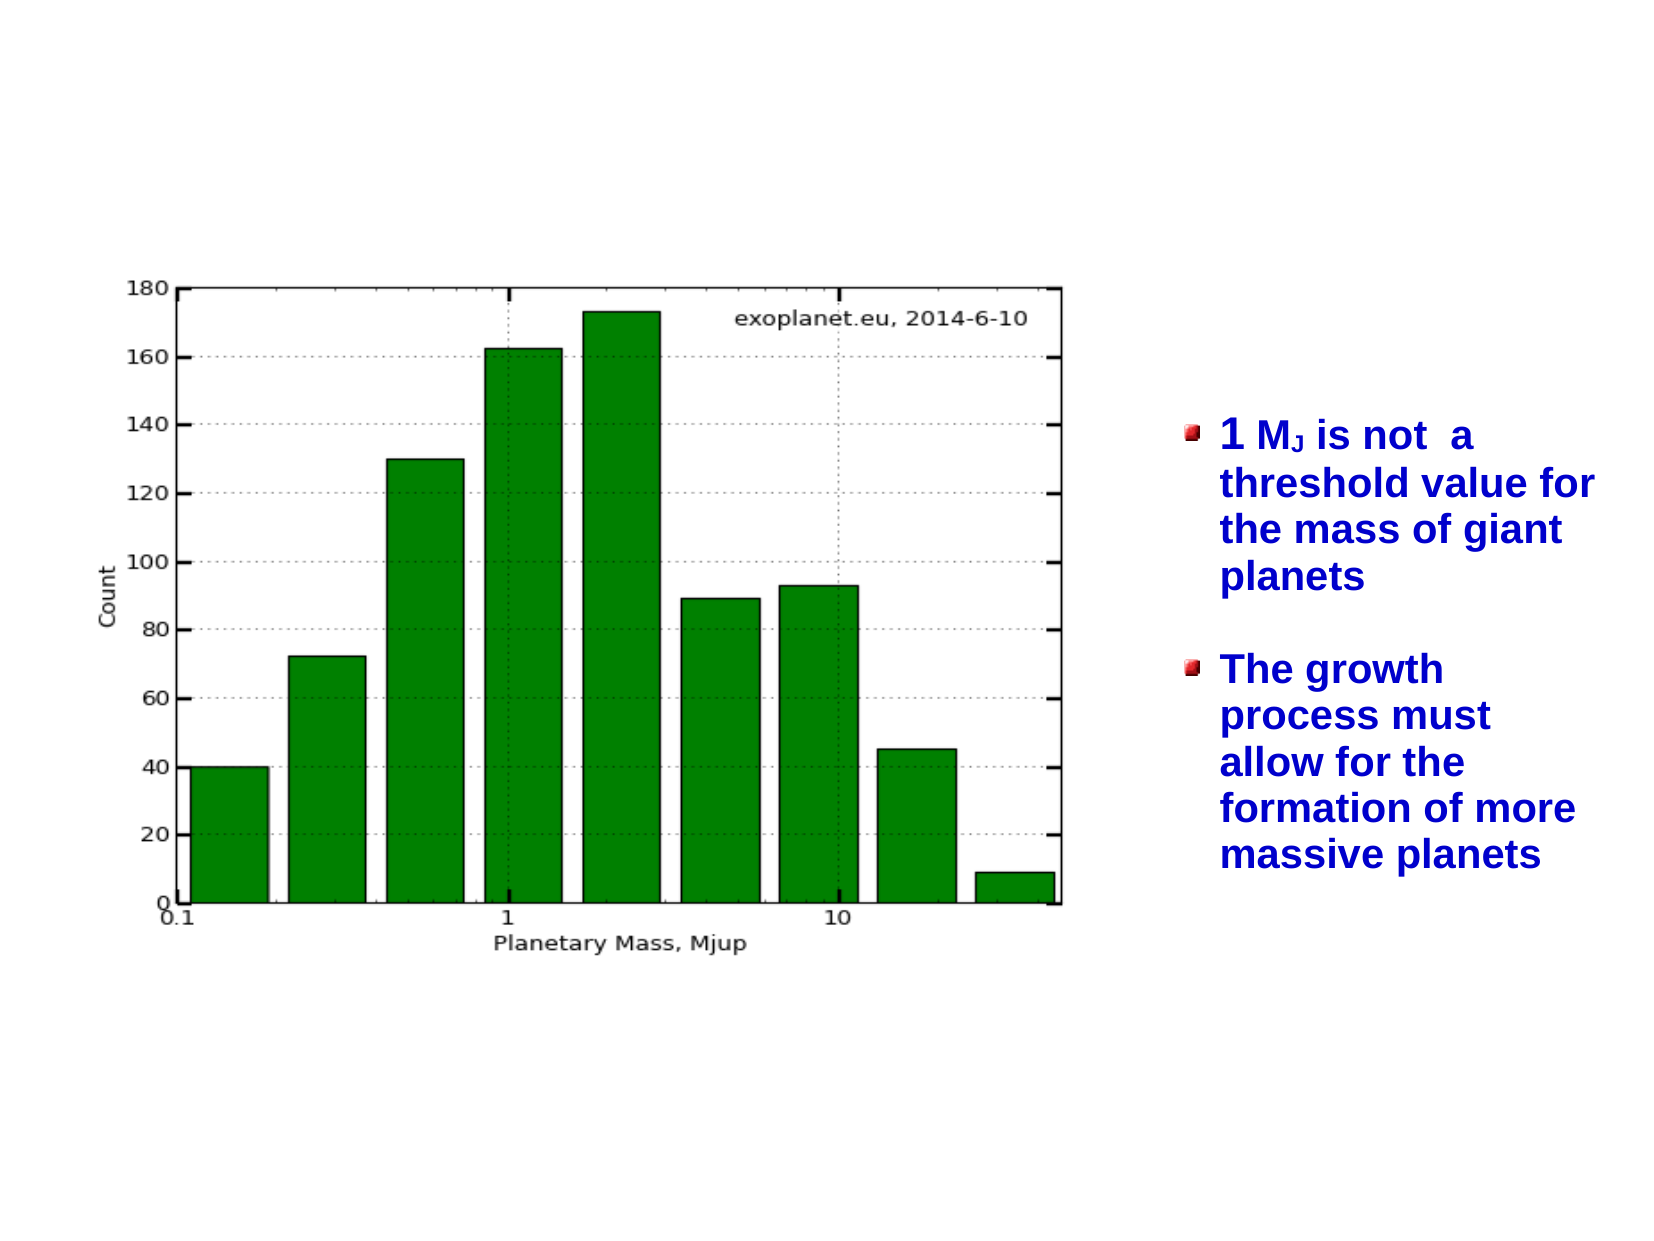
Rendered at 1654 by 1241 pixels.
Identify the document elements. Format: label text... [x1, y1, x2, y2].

picture [35, 212, 1177, 981]
text_box 1 MJ is not a threshold value for the mass of giant planets The growth process must allow for the formation of more massive planets [1169, 401, 1619, 898]
